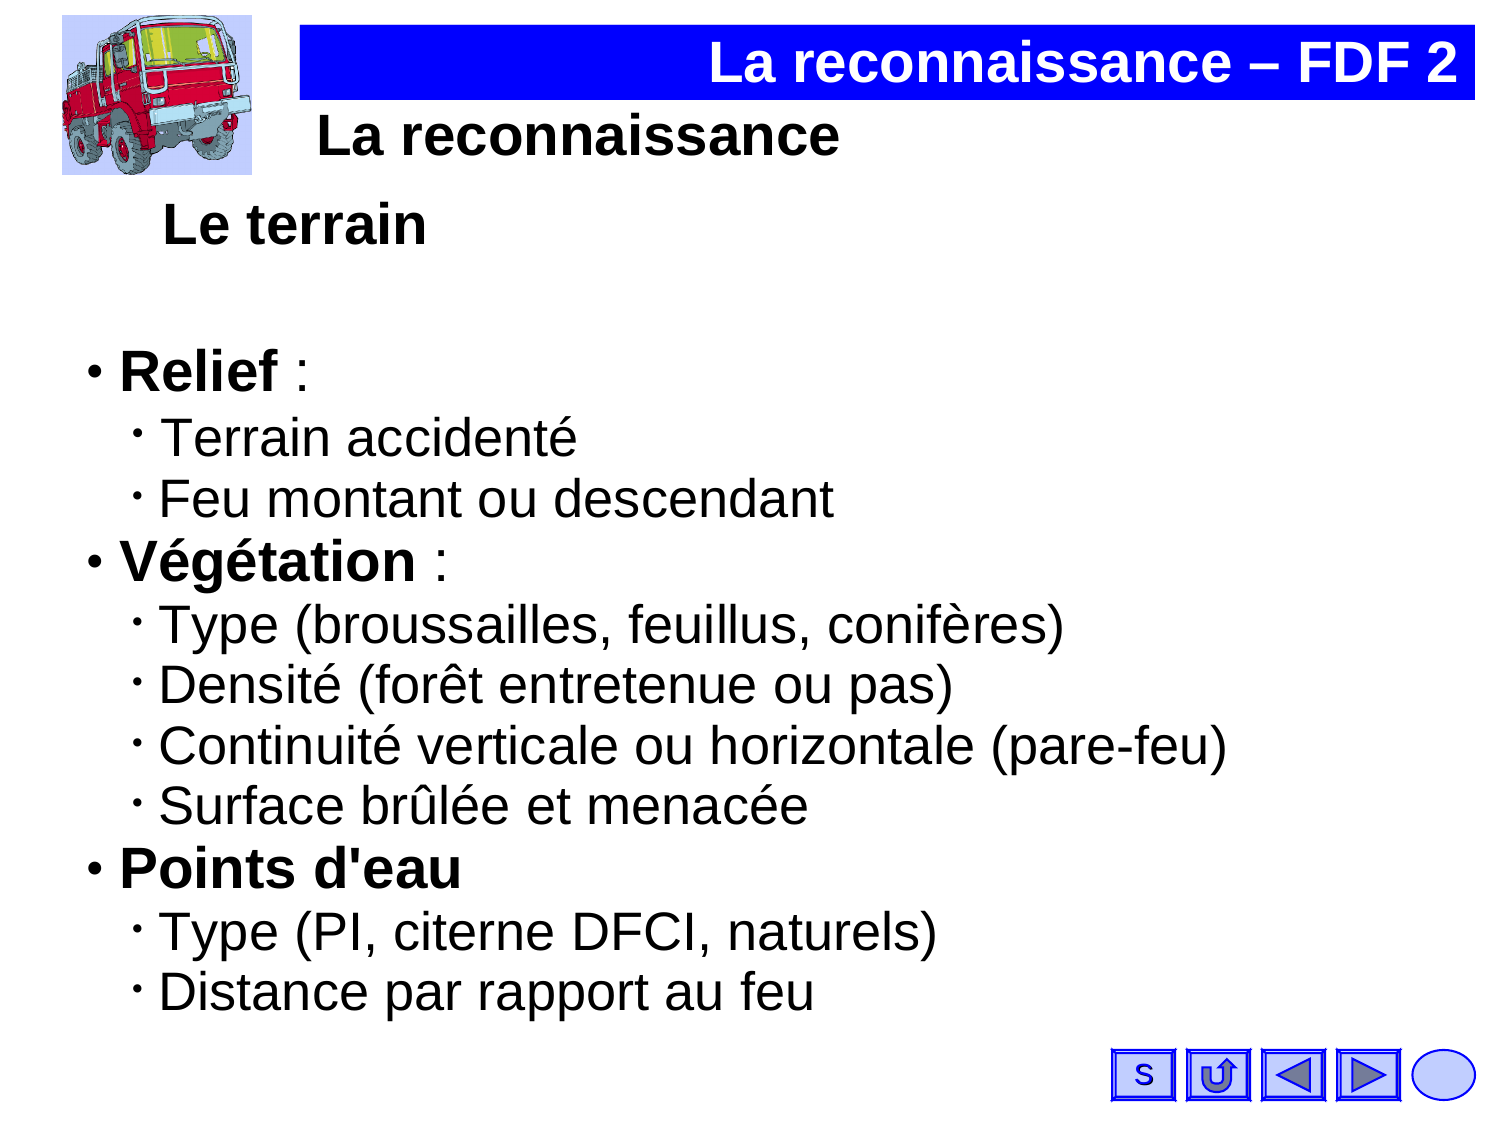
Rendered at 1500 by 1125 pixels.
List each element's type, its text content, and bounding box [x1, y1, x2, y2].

text_box La reconnaissance – FDF 2 [299, 24, 1475, 100]
text_box Le terrain [147, 184, 444, 265]
text_box La reconnaissance [301, 95, 857, 178]
text_box Relief : Terrain accidenté Feu montant ou descendant Végétation : Type (broussailles, feuillus, conifères) Densité (forêt entretenue ou pas) Continuité verticale ou horizontale (pare-feu) Surface brûlée et menacée Points d'eau Type (PI, citerne DFCI, naturels) Distance par rapport au feu [0, 265, 1418, 1091]
text_box [1418, 1049, 1476, 1101]
